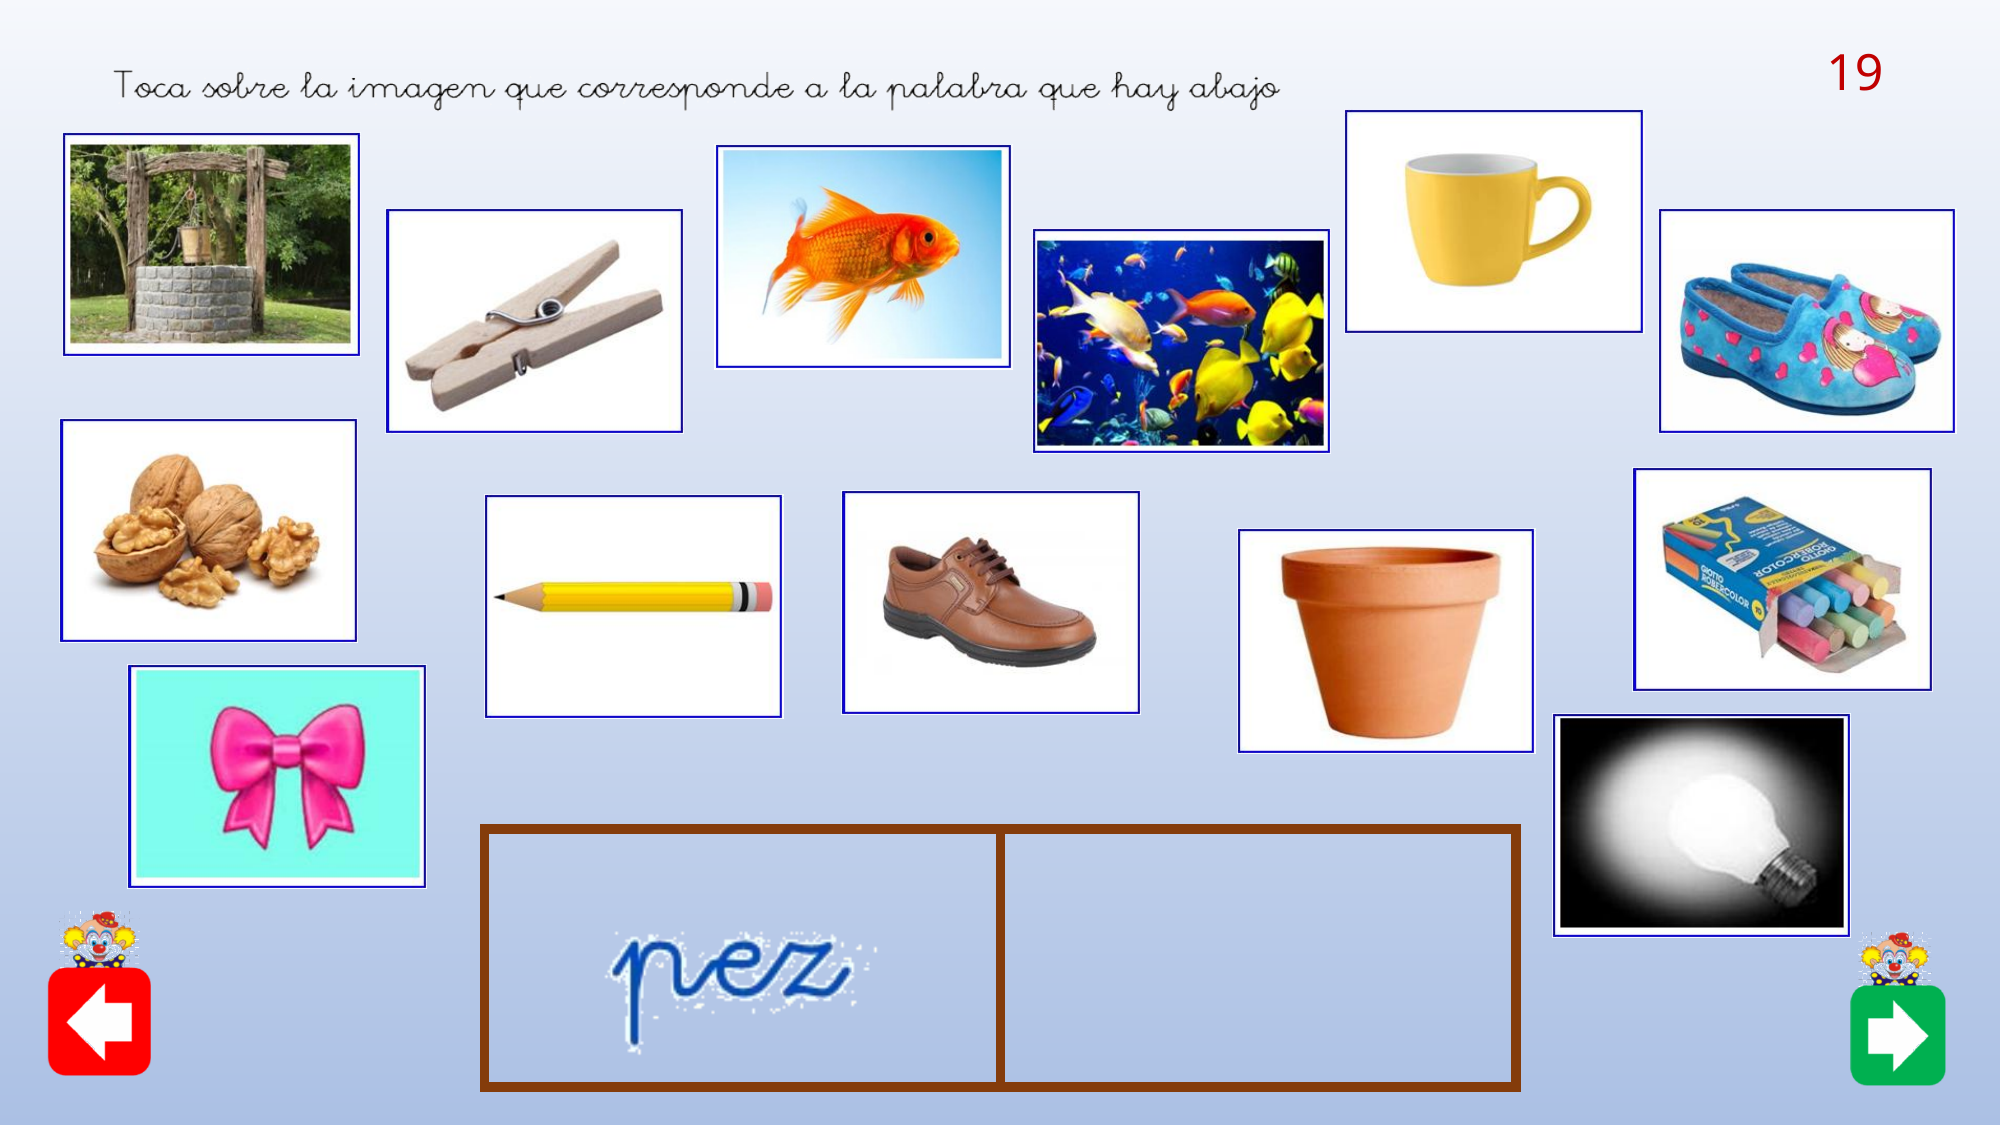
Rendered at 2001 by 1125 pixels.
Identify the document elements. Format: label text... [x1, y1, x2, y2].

picture [106, 57, 1645, 334]
picture [1237, 528, 1536, 754]
picture [1632, 467, 1933, 692]
picture [512, 851, 946, 1068]
text_box 19 [1764, 32, 1946, 108]
picture [1658, 208, 1957, 434]
picture [59, 418, 358, 643]
picture [127, 664, 427, 889]
picture [841, 490, 1141, 715]
picture [1032, 228, 1331, 454]
picture [484, 494, 784, 719]
picture [385, 208, 684, 434]
picture [714, 144, 1013, 370]
picture [1552, 713, 1946, 1086]
picture [62, 132, 361, 357]
picture [47, 910, 151, 1076]
